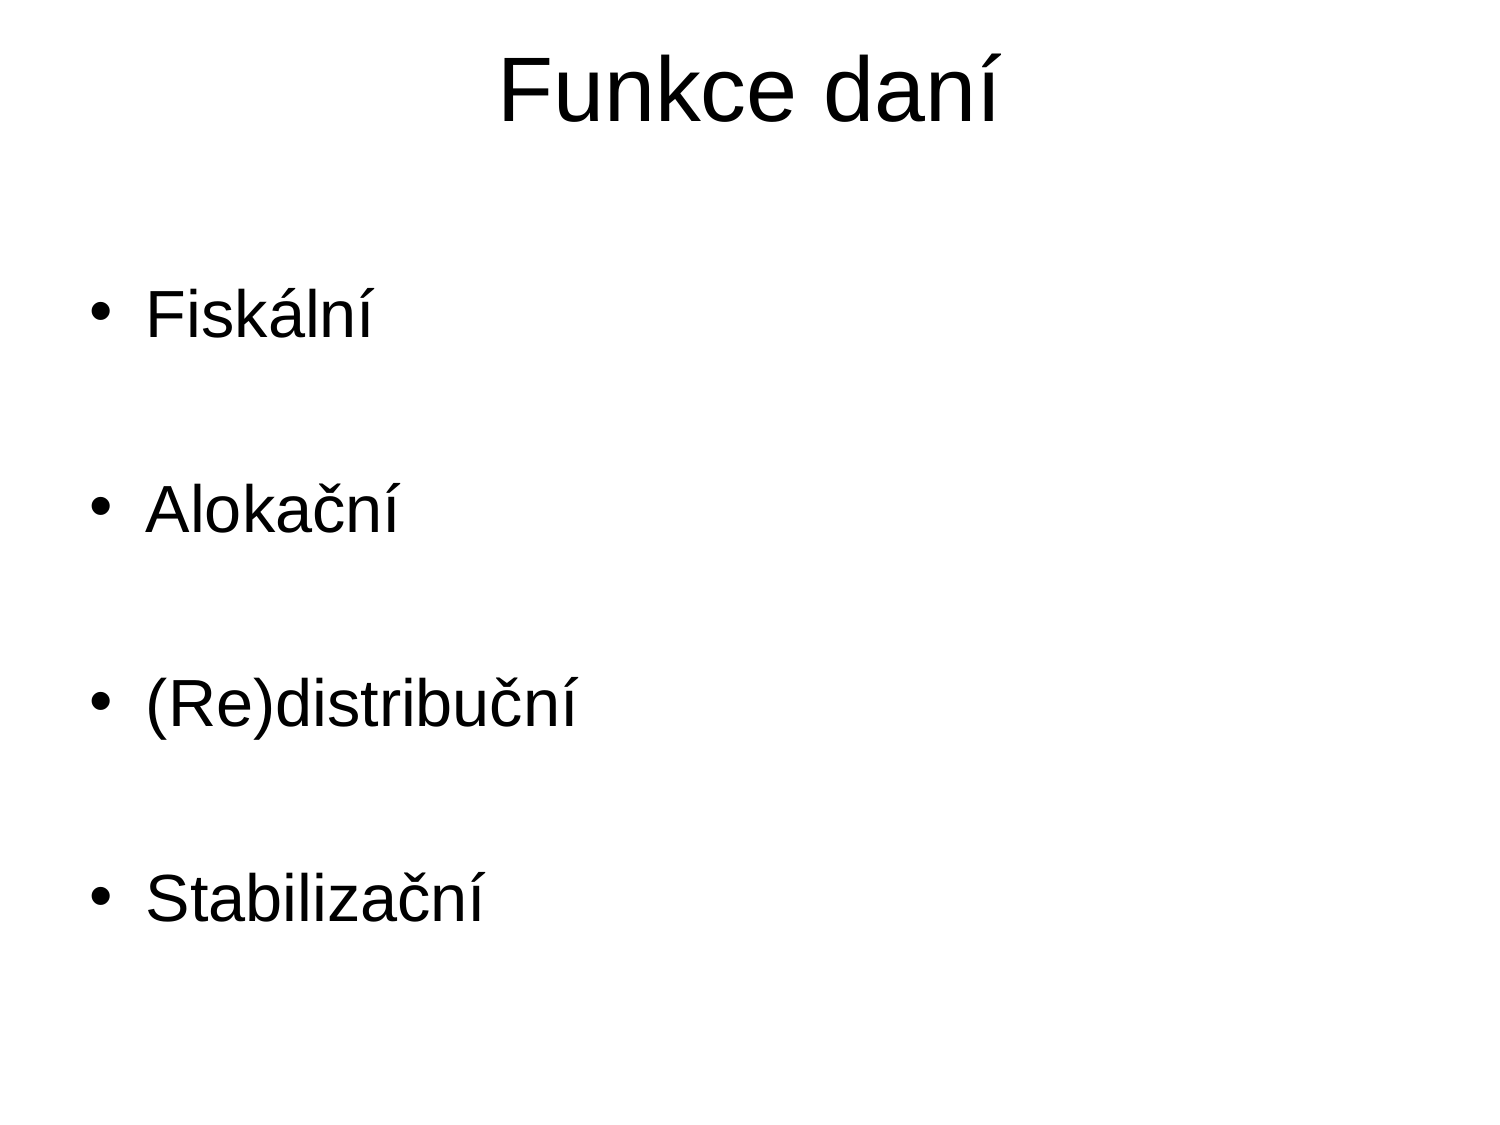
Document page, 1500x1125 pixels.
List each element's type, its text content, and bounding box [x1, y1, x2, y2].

title Funkce daní [75, 21, 1425, 257]
list Fiskální Alokační (Re)distribuční Stabilizační [75, 262, 1425, 1005]
